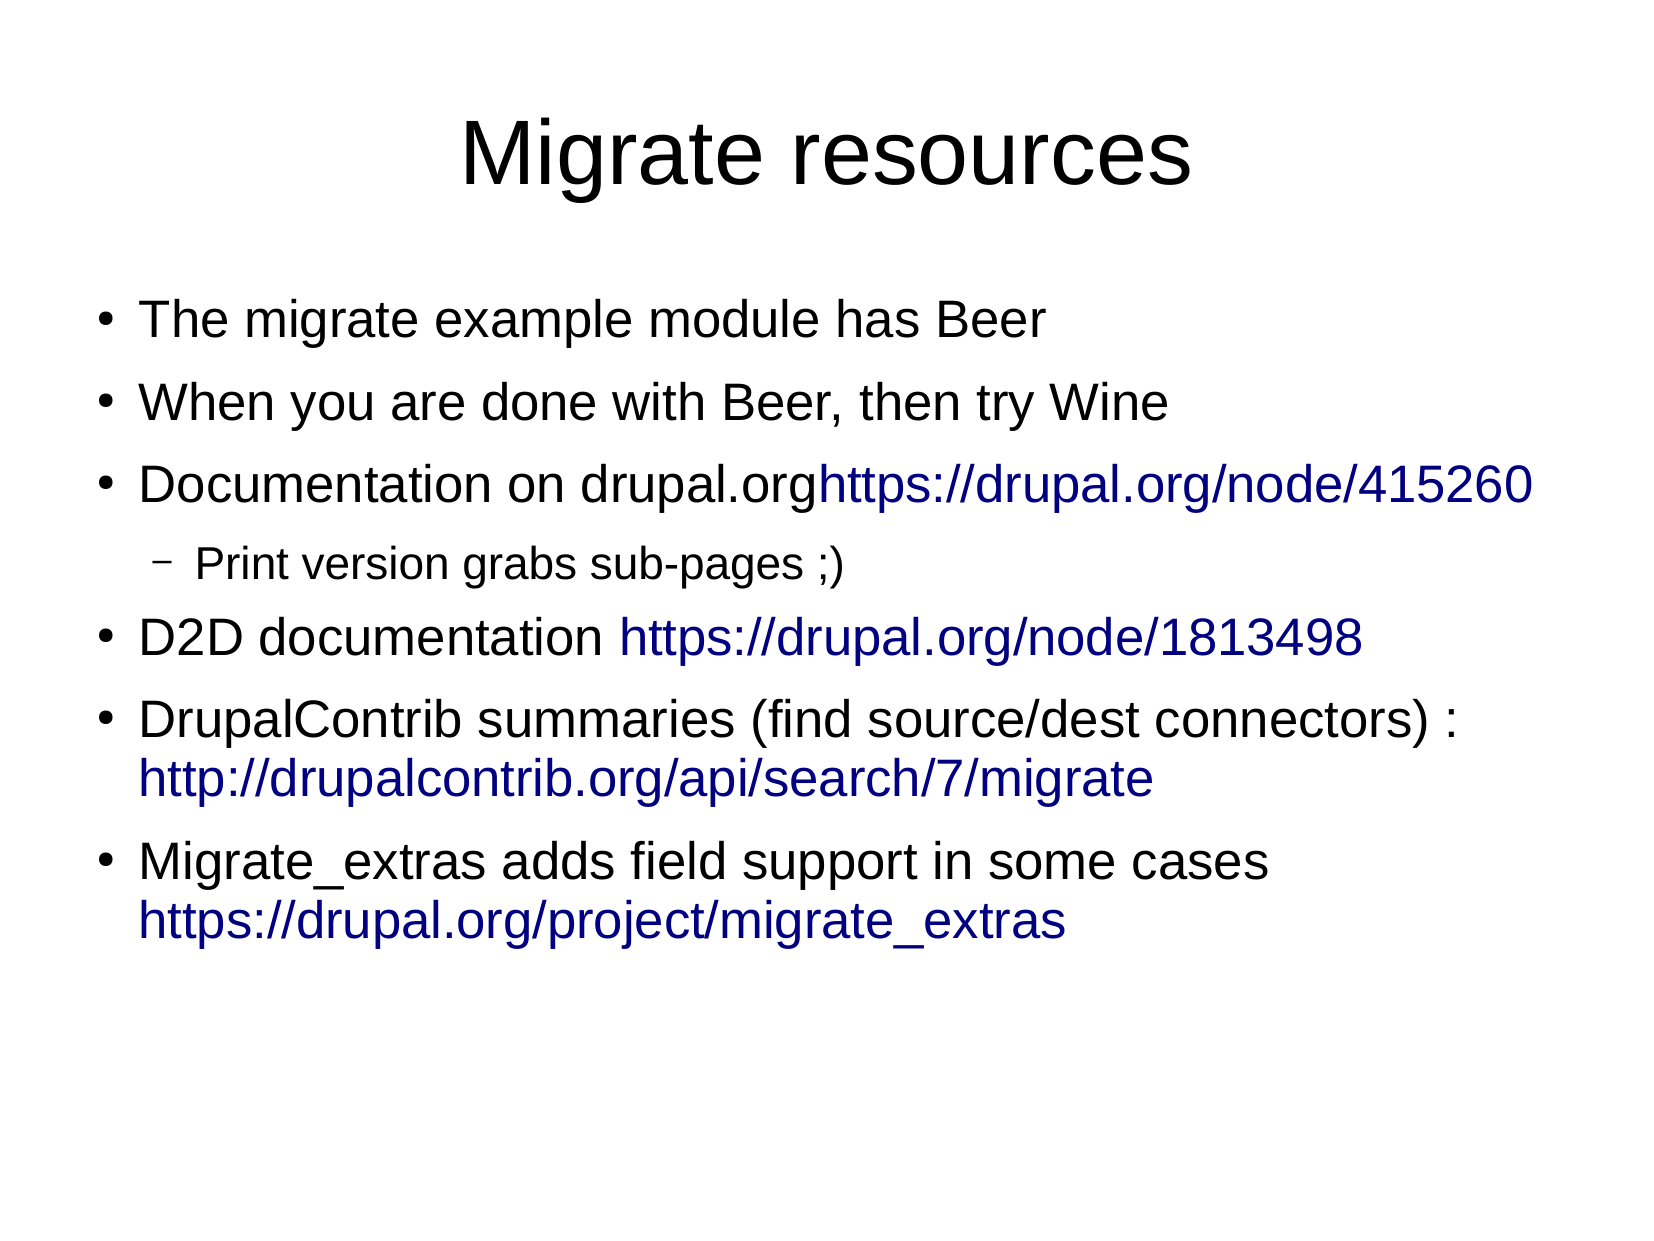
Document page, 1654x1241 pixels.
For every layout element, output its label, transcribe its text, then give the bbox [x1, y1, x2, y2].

list The migrate example module has Beer When you are done with Beer, then try Wine Documentation on drupal.orghttps://drupal.org/node/415260 Print version grabs sub-pages ;) D2D documentation https://drupal.org/node/1813498 DrupalContrib summaries (find source/dest connectors) : http://drupalcontrib.org/api/search/7/migrate Migrate_extras adds field support in some cases https://drupal.org/project/migrate_extras [82, 290, 1538, 1010]
title Migrate resources [82, 49, 1571, 257]
